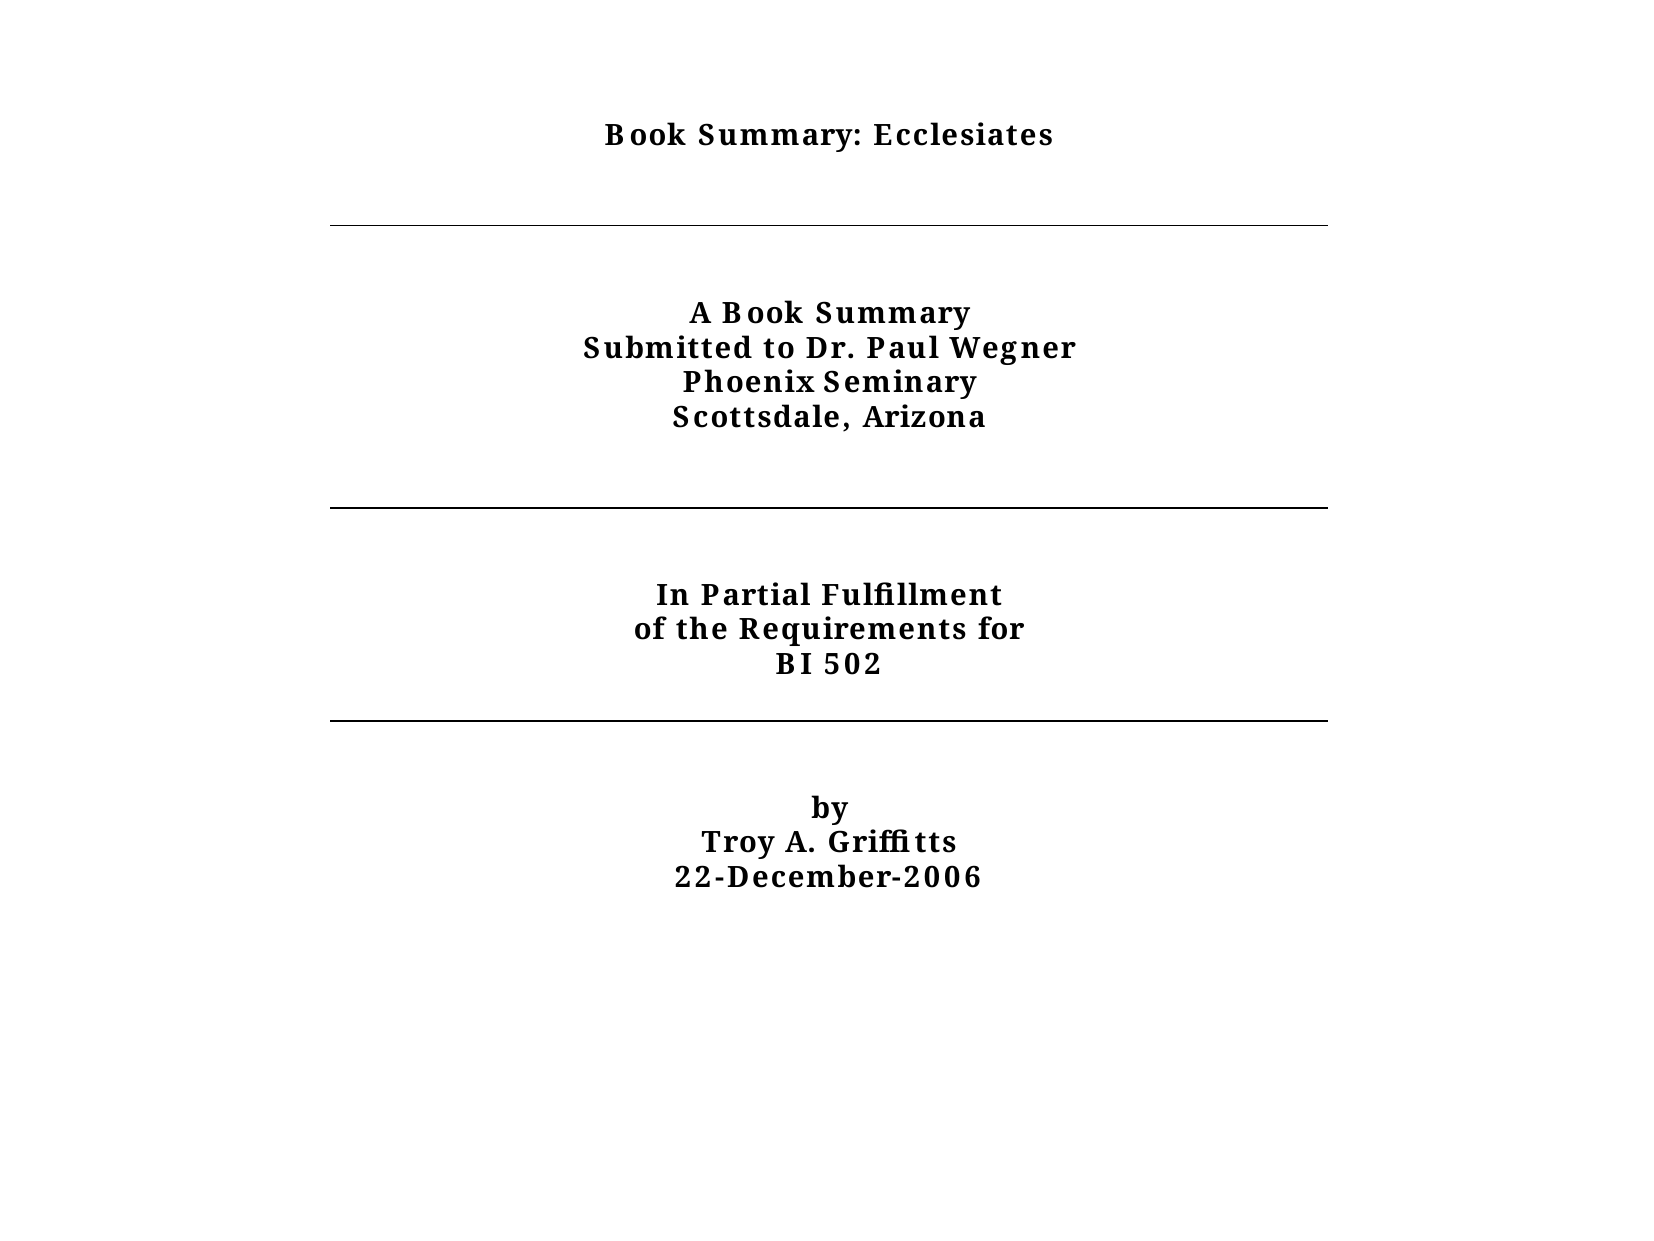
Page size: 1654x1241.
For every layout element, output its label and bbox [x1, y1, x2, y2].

chart [329, 83, 1328, 1186]
